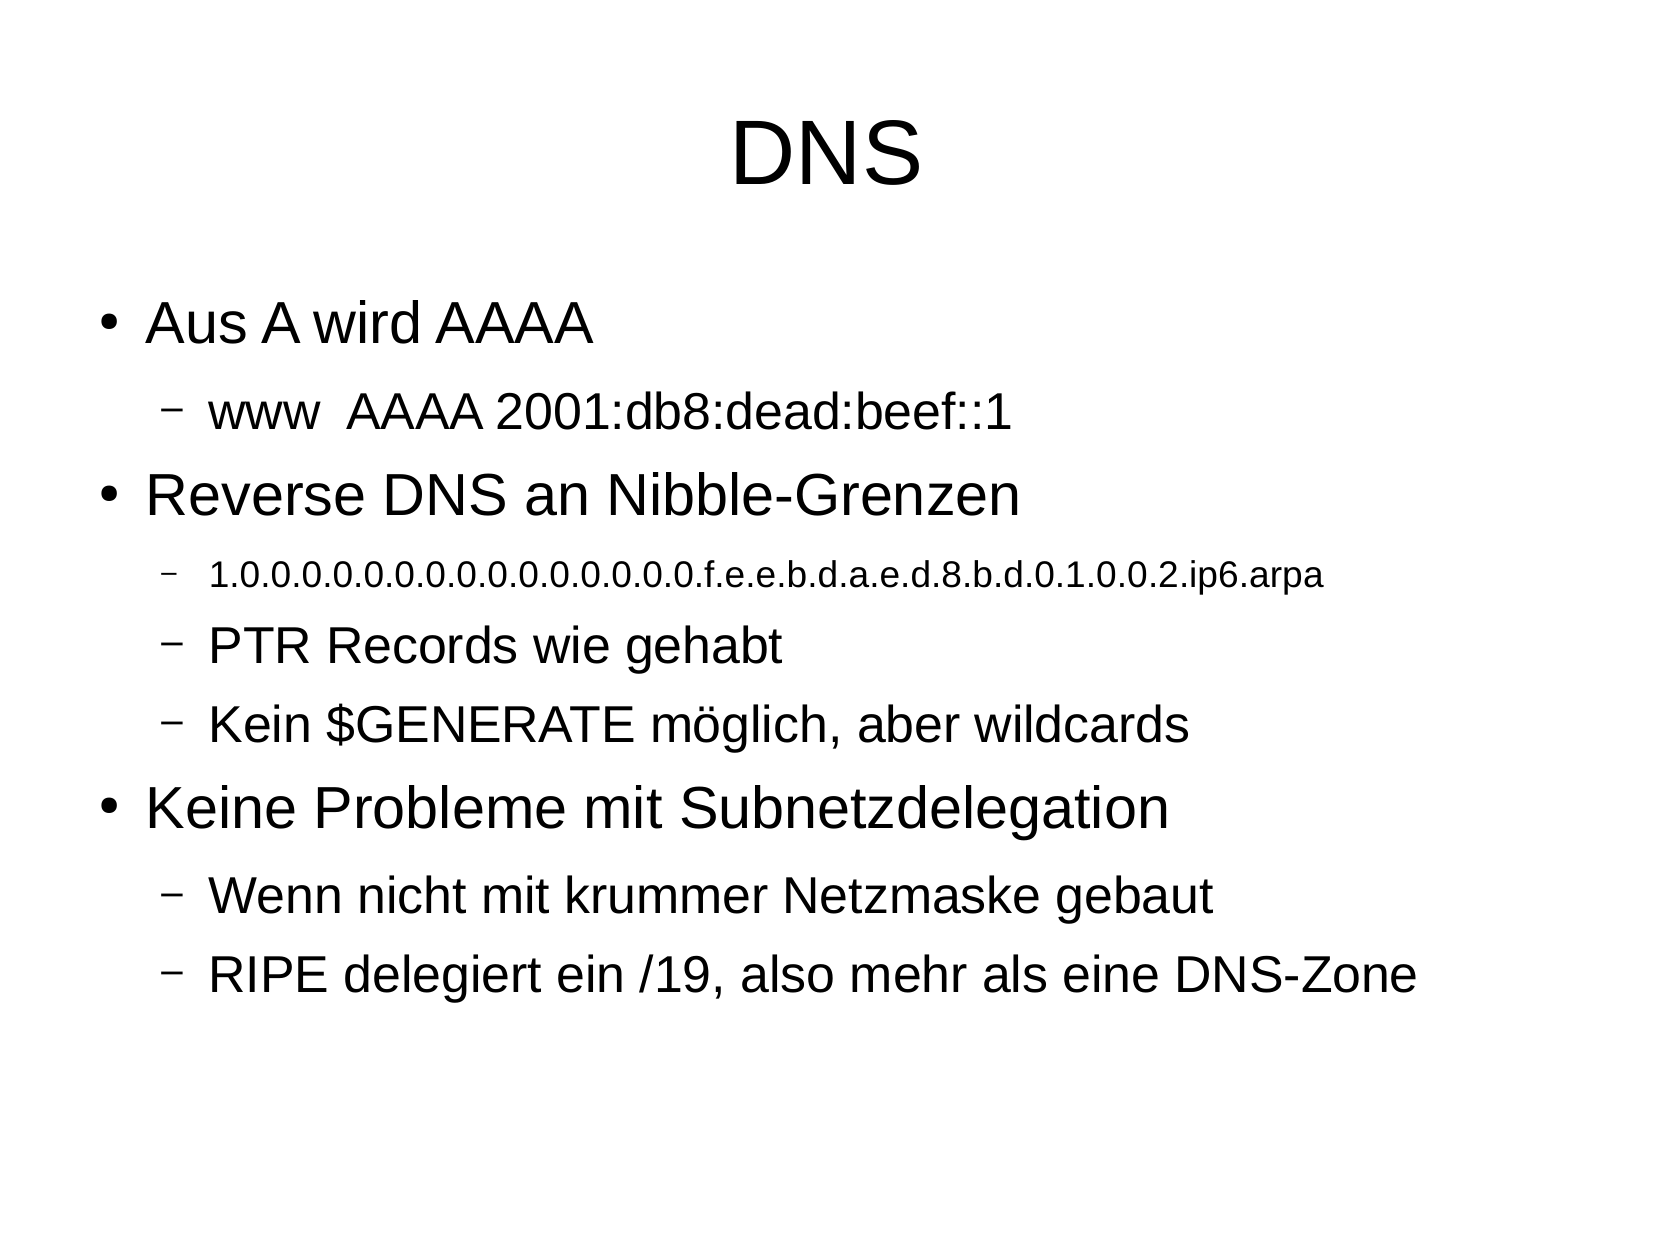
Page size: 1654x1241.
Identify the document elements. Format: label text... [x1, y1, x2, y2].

title DNS [82, 49, 1571, 257]
list Aus A wird AAAA www AAAA 2001:db8:dead:beef::1 Reverse DNS an Nibble-Grenzen 1.0.0.0.0.0.0.0.0.0.0.0.0.0.0.0.f.e.e.b.d.a.e.d.8.b.d.0.1.0.0.2.ip6.arpa PTR Records wie gehabt Kein $GENERATE möglich, aber wildcards Keine Probleme mit Subnetzdelegation Wenn nicht mit krummer Netzmaske gebaut RIPE delegiert ein /19, also mehr als eine DNS-Zone [82, 290, 1571, 1010]
